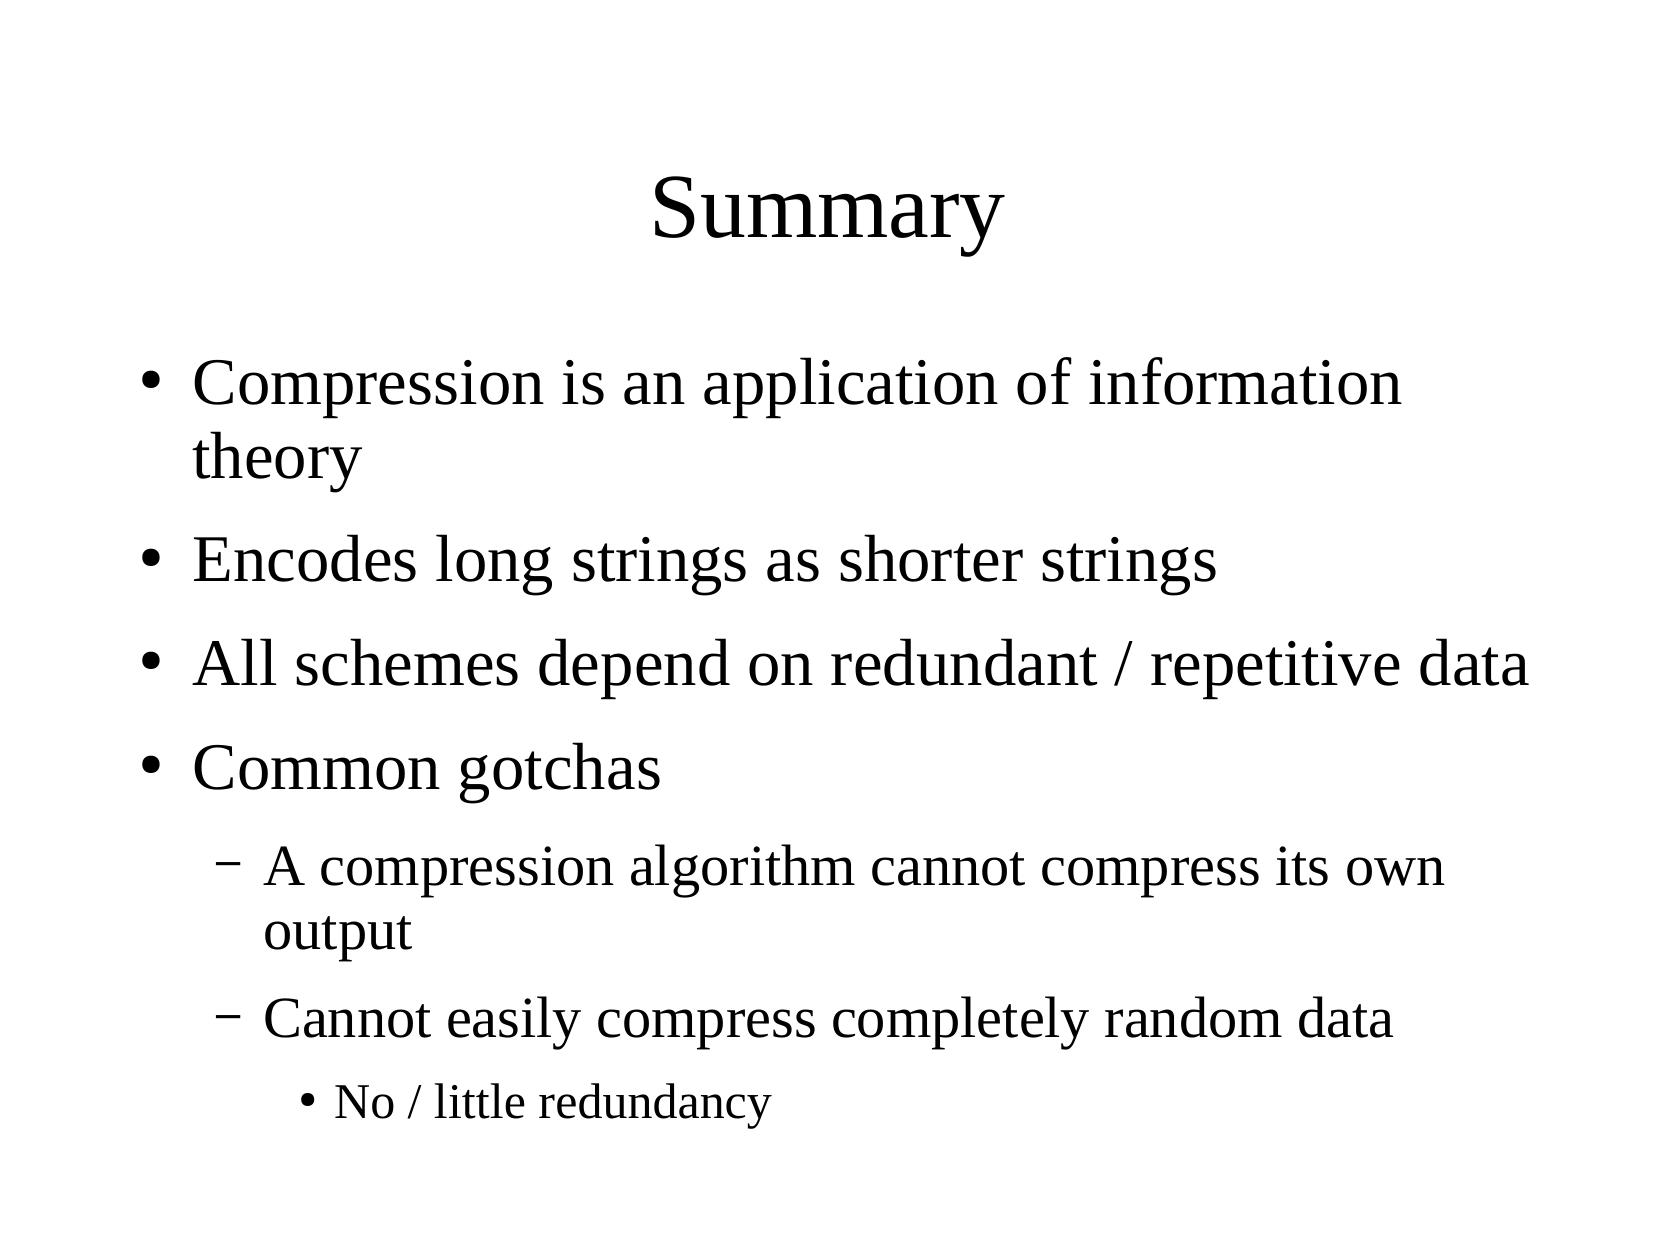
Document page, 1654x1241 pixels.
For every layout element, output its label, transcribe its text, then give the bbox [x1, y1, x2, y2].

list Compression is an application of information theory Encodes long strings as shorter strings All schemes depend on redundant / repetitive data Common gotchas A compression algorithm cannot compress its own output Cannot easily compress completely random data No / little redundancy [121, 344, 1534, 1134]
title Summary [121, 102, 1534, 311]
